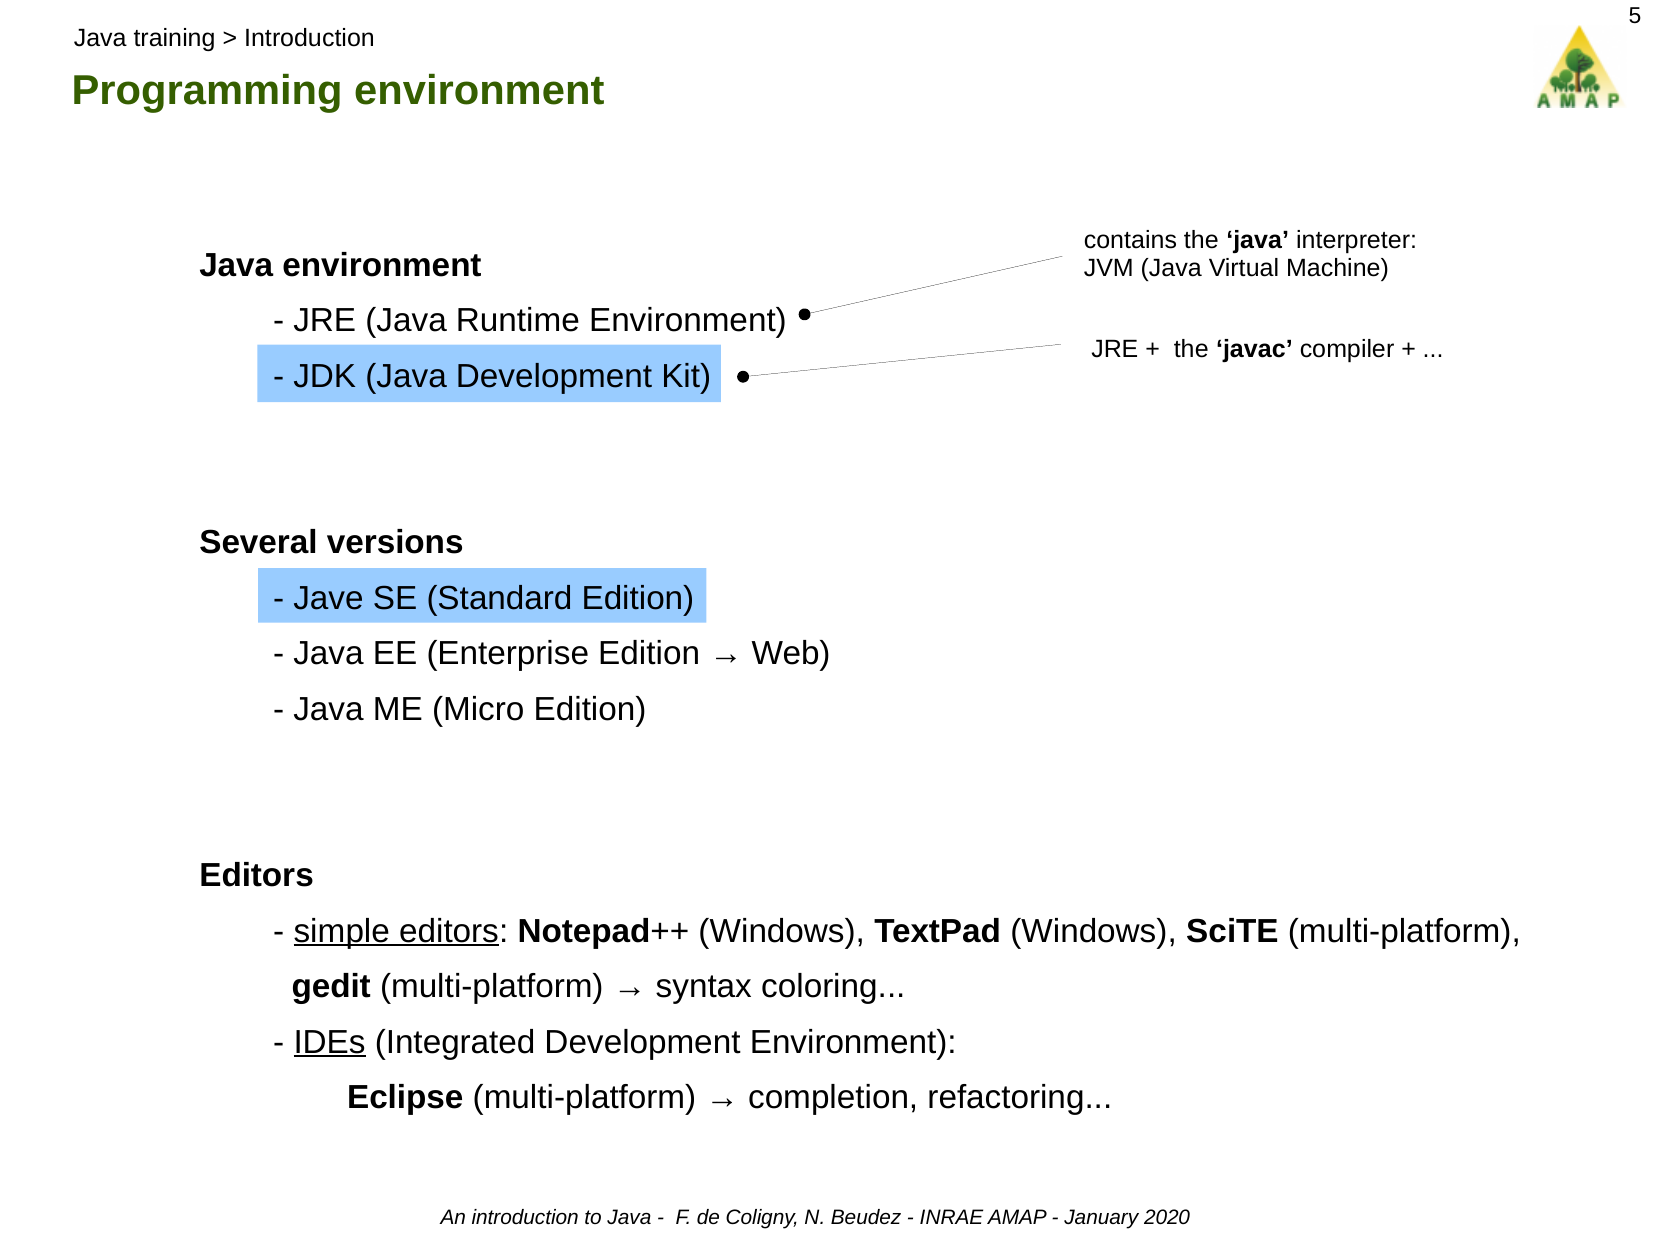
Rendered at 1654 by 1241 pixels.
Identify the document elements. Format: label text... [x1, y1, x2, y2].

text_box contains the ‘java’ interpreter: JVM (Java Virtual Machine) [1068, 218, 1440, 290]
text_box Java environment - JRE (Java Runtime Environment) - JDK (Java Development Kit) Several versions - Jave SE (Standard Edition) - Java EE (Enterprise Edition → Web) - Java ME (Micro Edition) Editors - simple editors: Notepad++ (Windows), TextPad (Windows), SciTE (multi-platform), gedit (multi-platform) → syntax coloring... - IDEs (Integrated Development Environment): Eclipse (multi-platform) → completion, refactoring... [184, 220, 1626, 1124]
picture [1533, 25, 1627, 108]
text_box Programming environment [56, 59, 1120, 121]
text_box JRE + the ‘javac’ compiler + ... [1076, 327, 1459, 371]
text_box Java training > Introduction [59, 16, 1004, 60]
